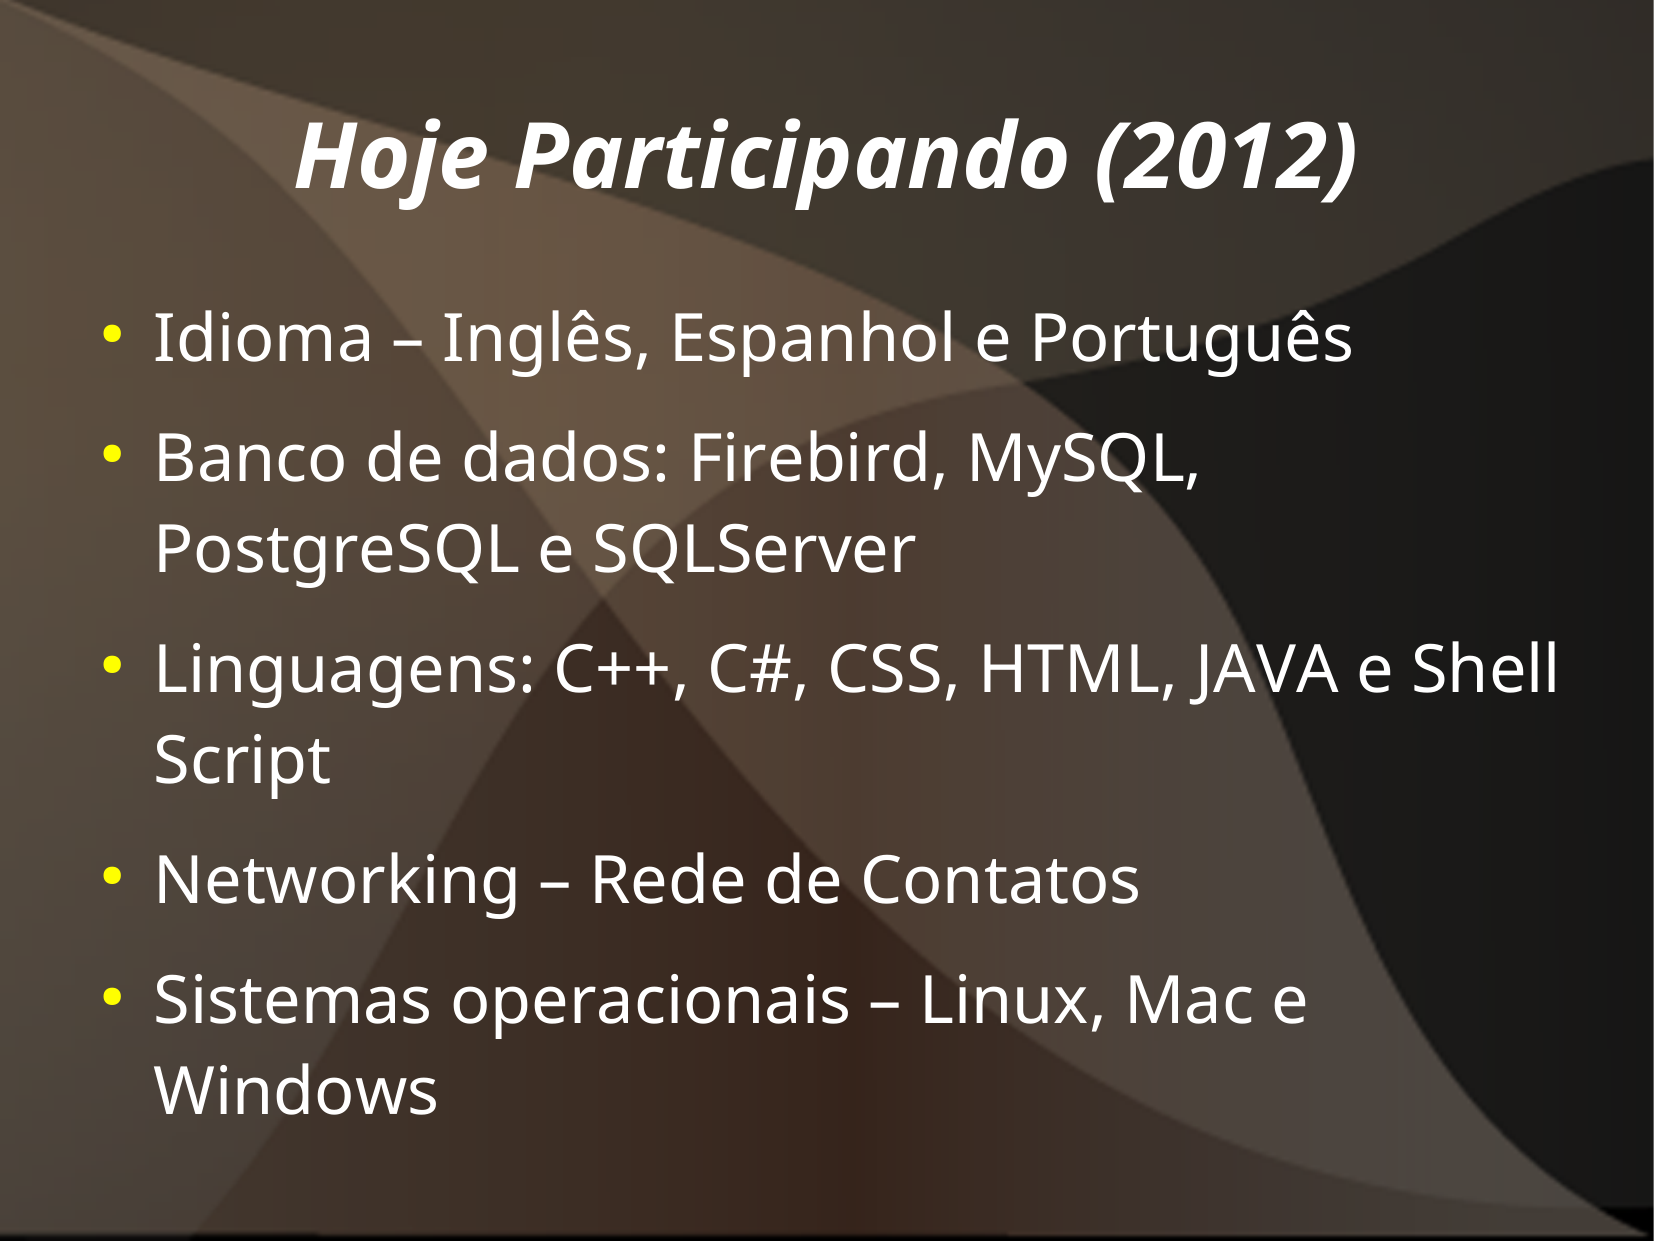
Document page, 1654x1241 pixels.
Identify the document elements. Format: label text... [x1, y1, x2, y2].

list Idioma – Inglês, Espanhol e Português Banco de dados: Firebird, MySQL, PostgreSQL e SQLServer Linguagens: C++, C#, CSS, HTML, JAVA e Shell Script Networking – Rede de Contatos Sistemas operacionais – Linux, Mac e Windows [82, 290, 1571, 995]
title Hoje Participando (2012) [82, 49, 1571, 257]
picture [0, 0, 1654, 1241]
